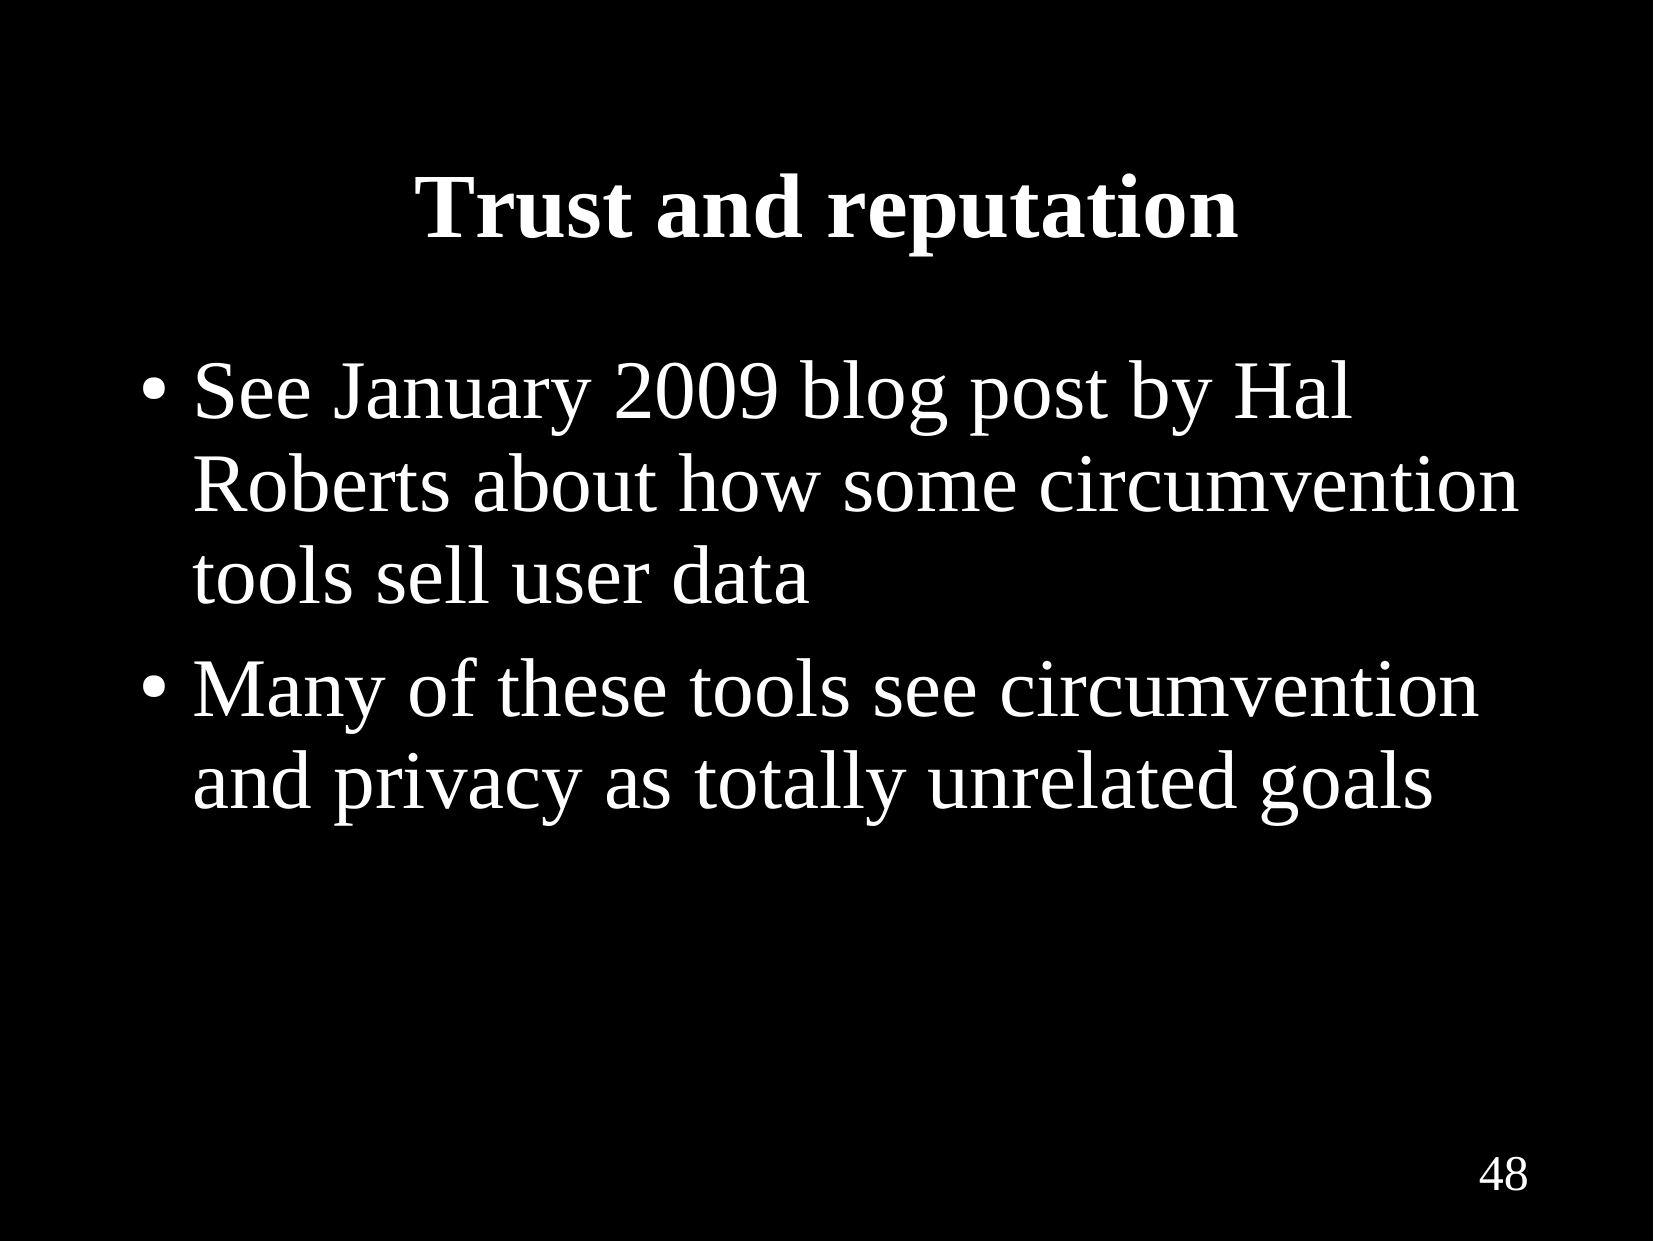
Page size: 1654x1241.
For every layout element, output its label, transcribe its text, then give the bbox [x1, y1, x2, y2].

list See January 2009 blog post by Hal Roberts about how some circumvention tools sell user data Many of these tools see circumvention and privacy as totally unrelated goals [121, 344, 1534, 1127]
title Trust and reputation [121, 102, 1534, 311]
